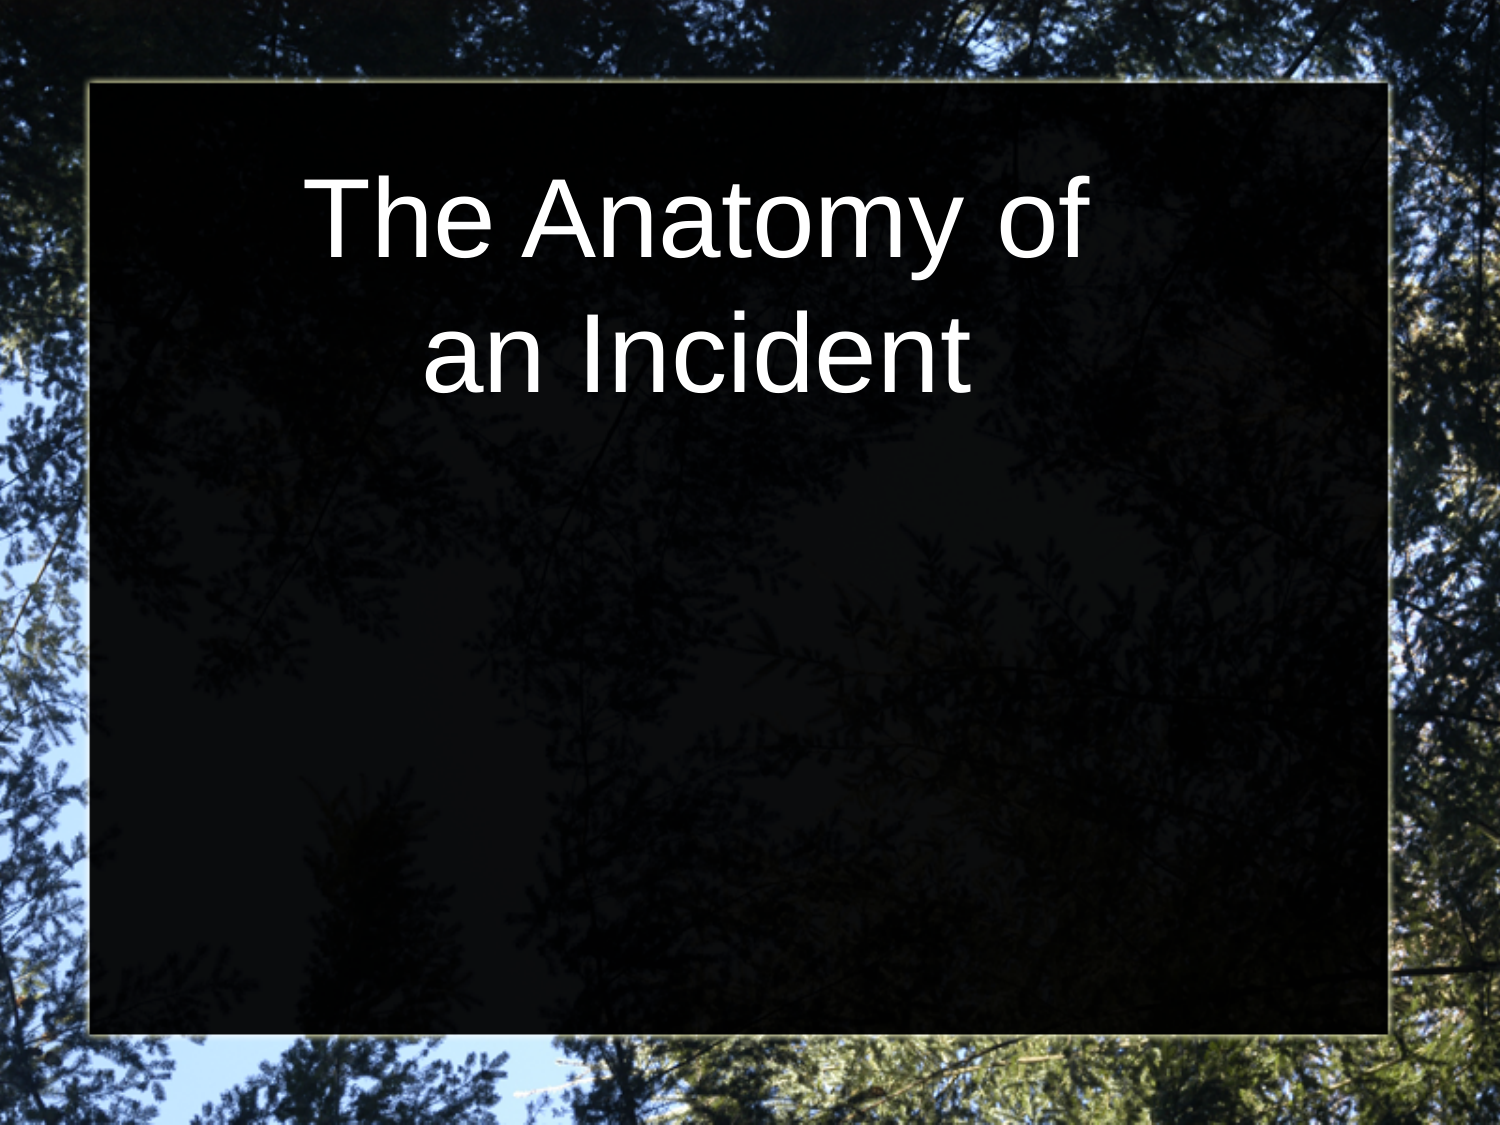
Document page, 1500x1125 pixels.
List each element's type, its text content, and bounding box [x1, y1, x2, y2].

subtitle The Anatomy of an Incident [171, 137, 1222, 425]
picture [0, 0, 1500, 1125]
